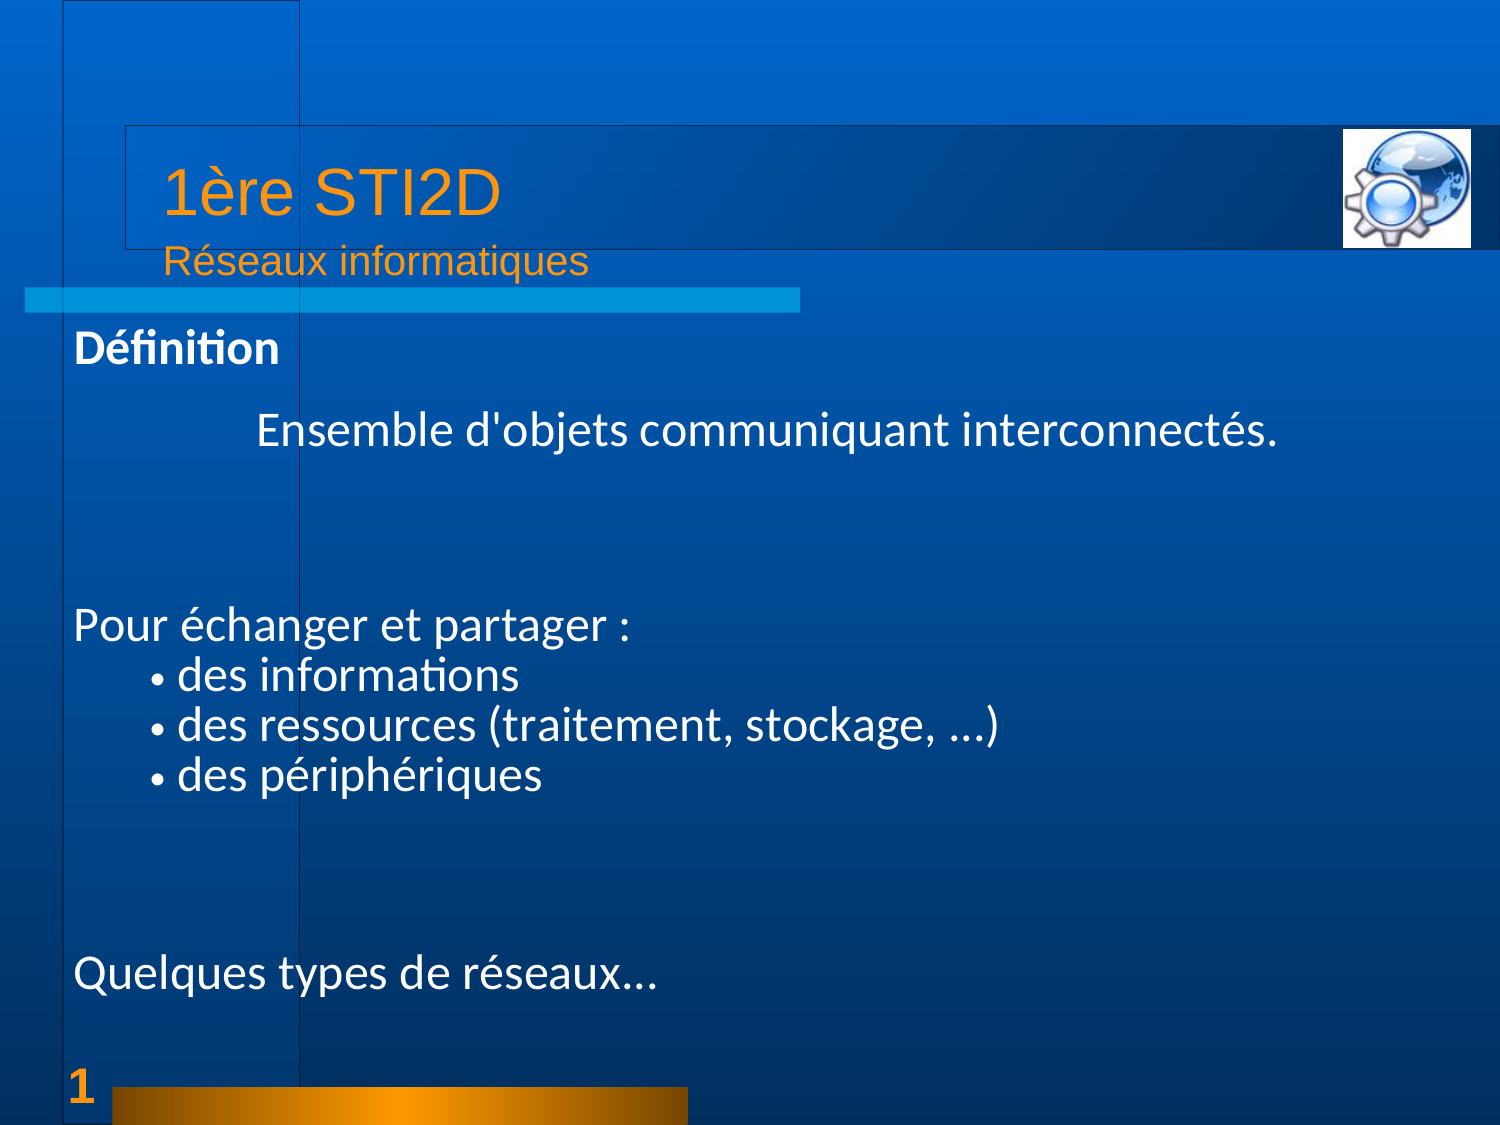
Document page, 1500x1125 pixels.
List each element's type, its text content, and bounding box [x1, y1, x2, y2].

picture [1343, 129, 1471, 248]
text_box Pour échanger et partager : des informations des ressources (traitement, stockage, ...) des périphériques [59, 596, 1477, 857]
text_box Définition Ensemble d'objets communiquant interconnectés. [59, 319, 1477, 596]
text_box Quelques types de réseaux... [59, 944, 1477, 1050]
